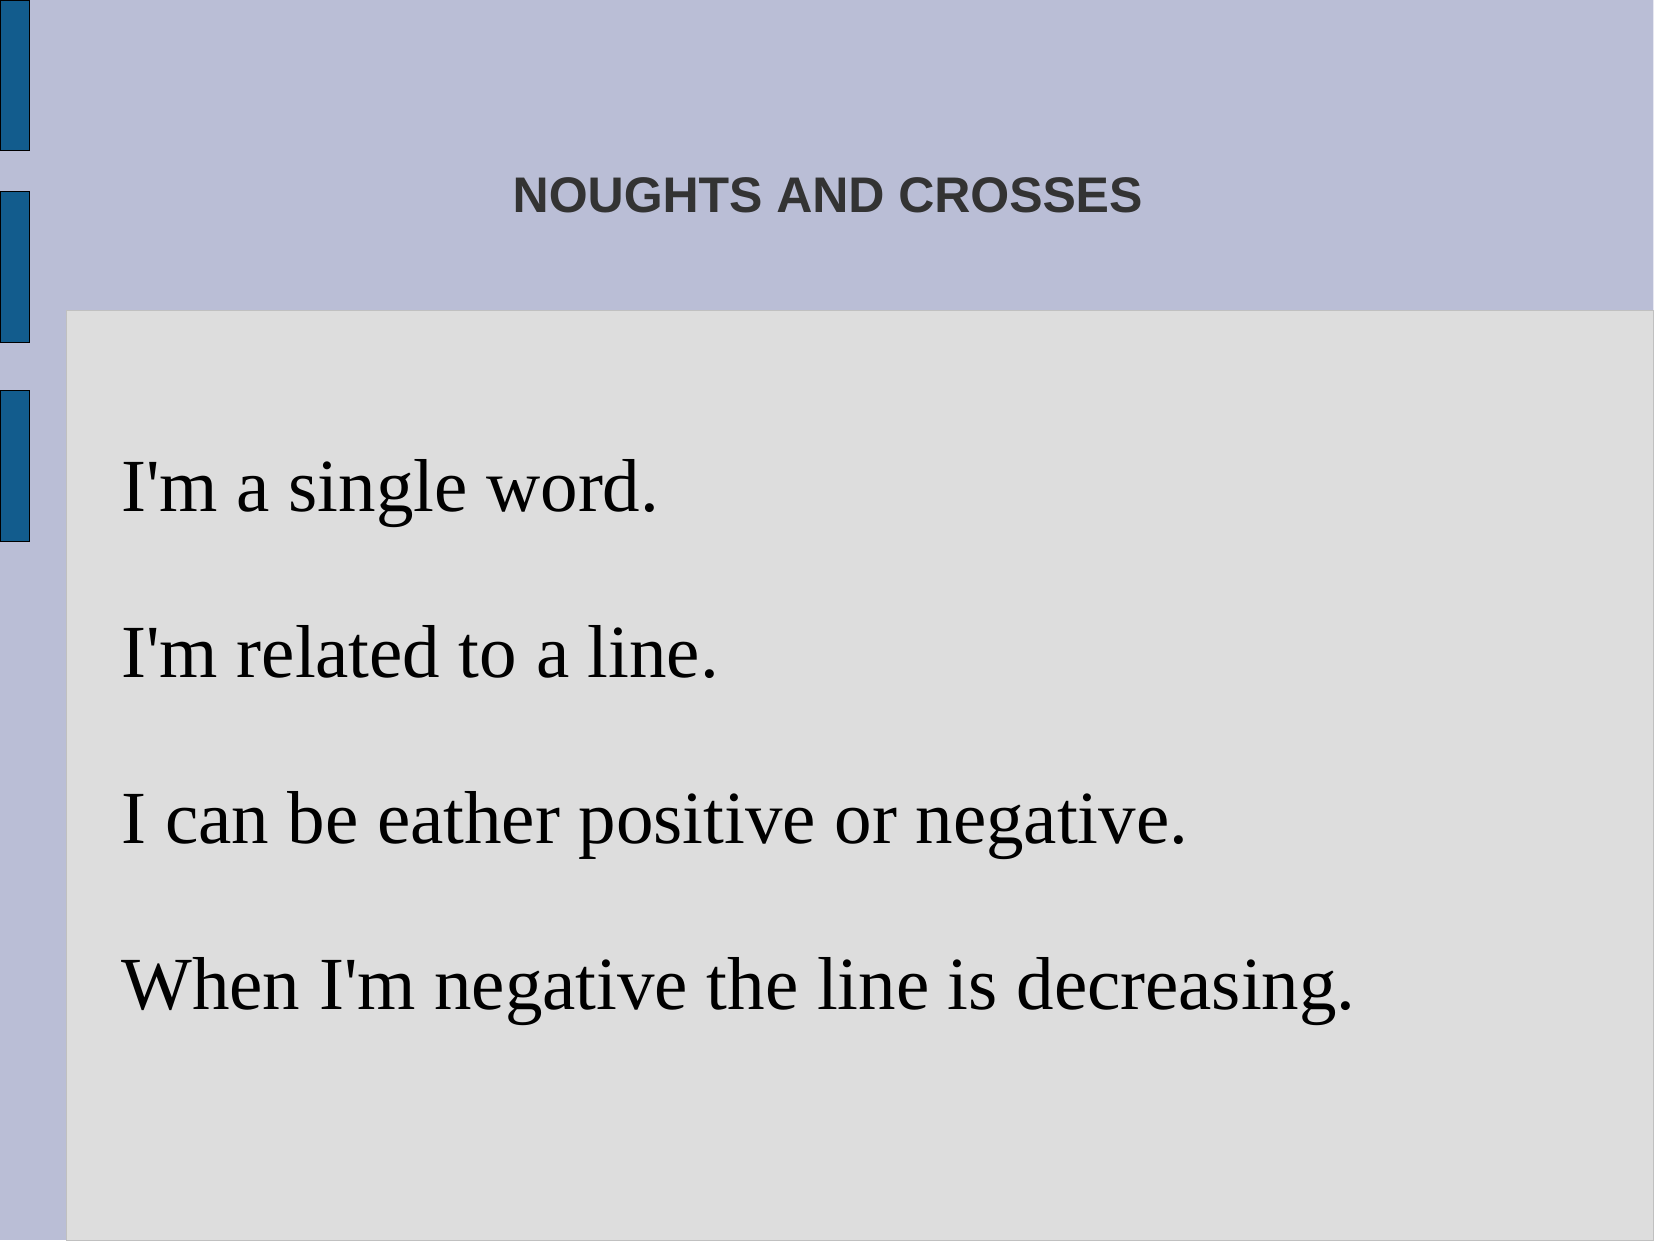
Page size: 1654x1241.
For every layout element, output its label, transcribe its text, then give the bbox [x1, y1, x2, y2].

subtitle I'm a single word. I'm related to a line. I can be eather positive or negative. When I'm negative the line is decreasing. [121, 344, 1534, 1127]
title NOUGHTS AND CROSSES [121, 91, 1534, 299]
